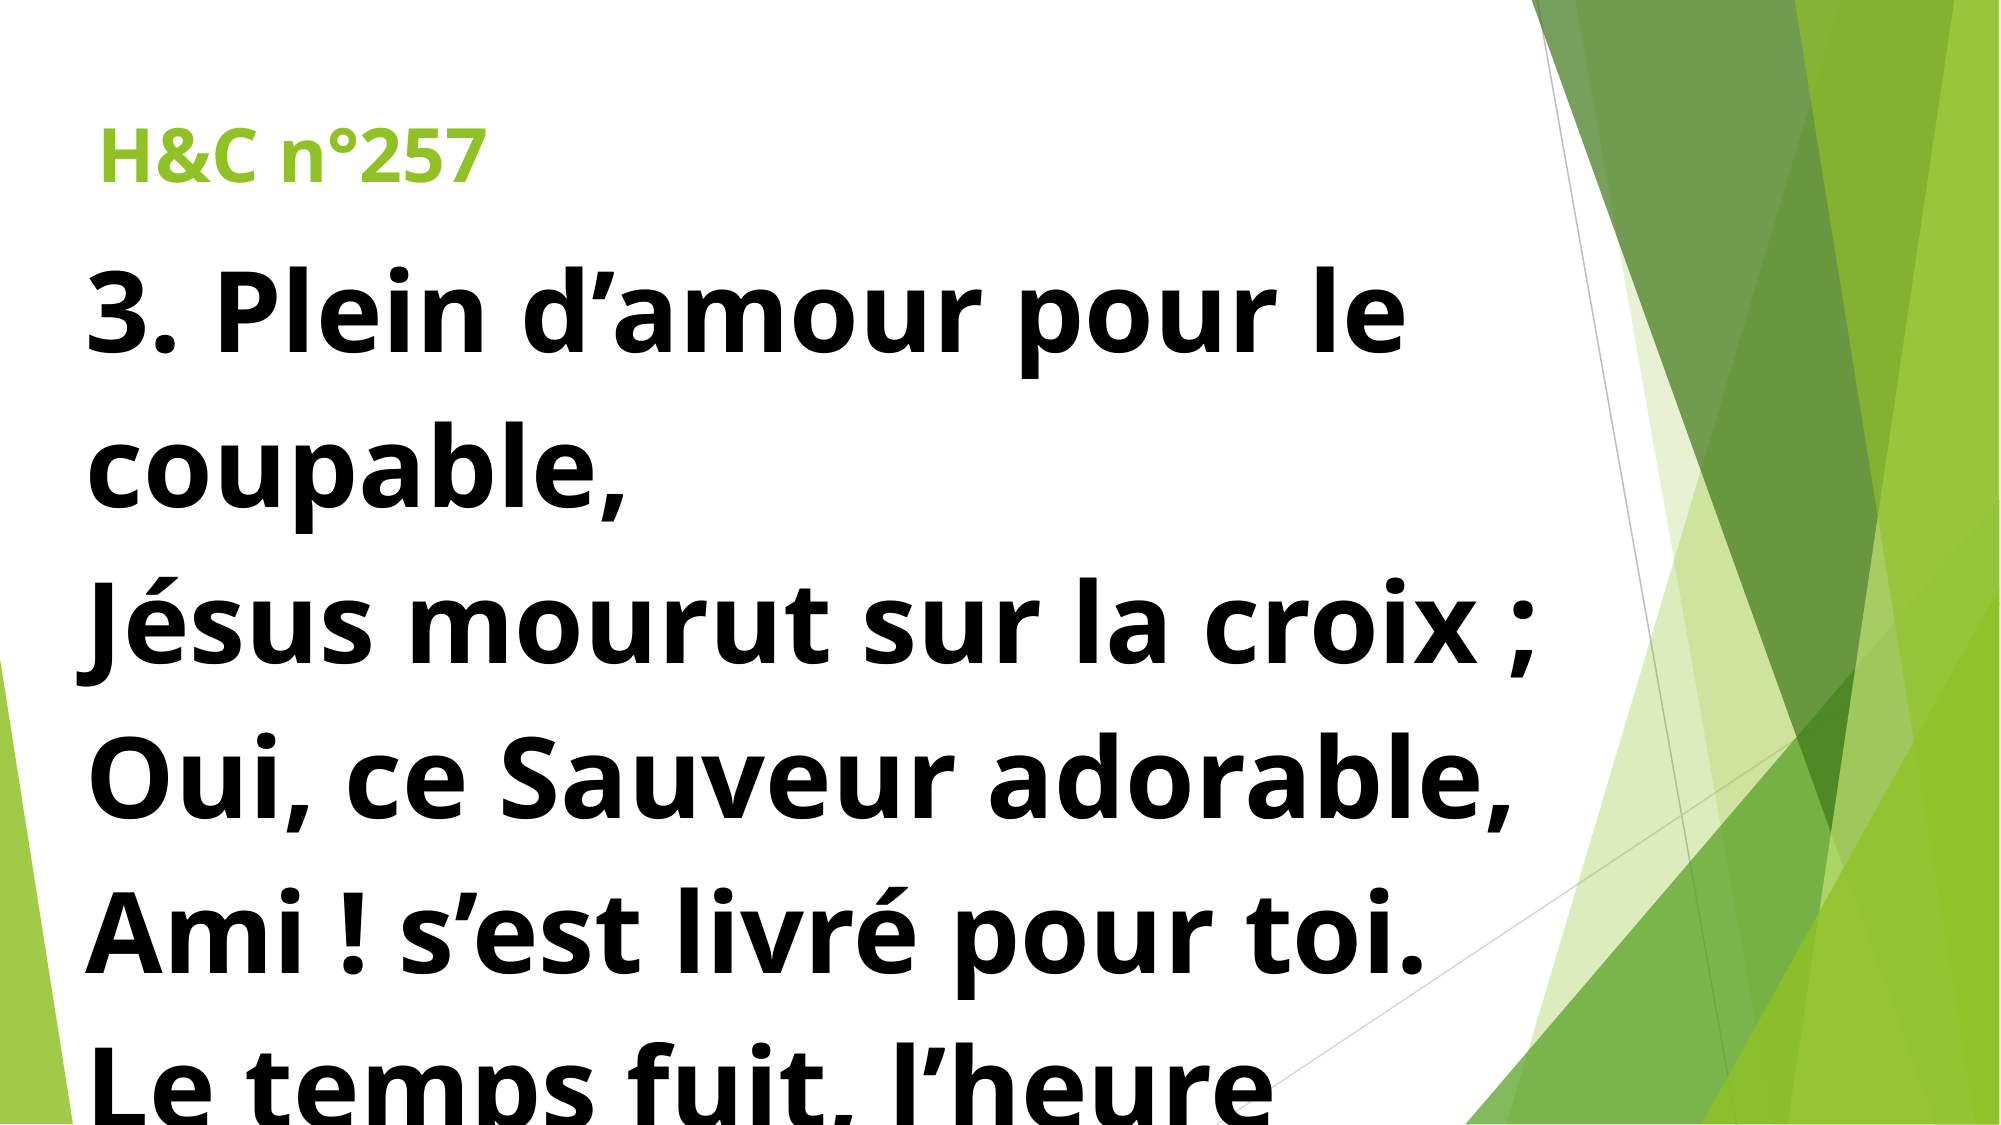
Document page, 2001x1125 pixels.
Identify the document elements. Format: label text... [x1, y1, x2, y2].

text_box 3. Plein d’amour pour le coupable, Jésus mourut sur la croix ; Oui, ce Sauveur adorable, Ami ! s’est livré pour toi. Le temps fuit, l’heure s’envole,etc. [70, 212, 1997, 1074]
text_box H&C n°257 [82, 99, 1522, 212]
